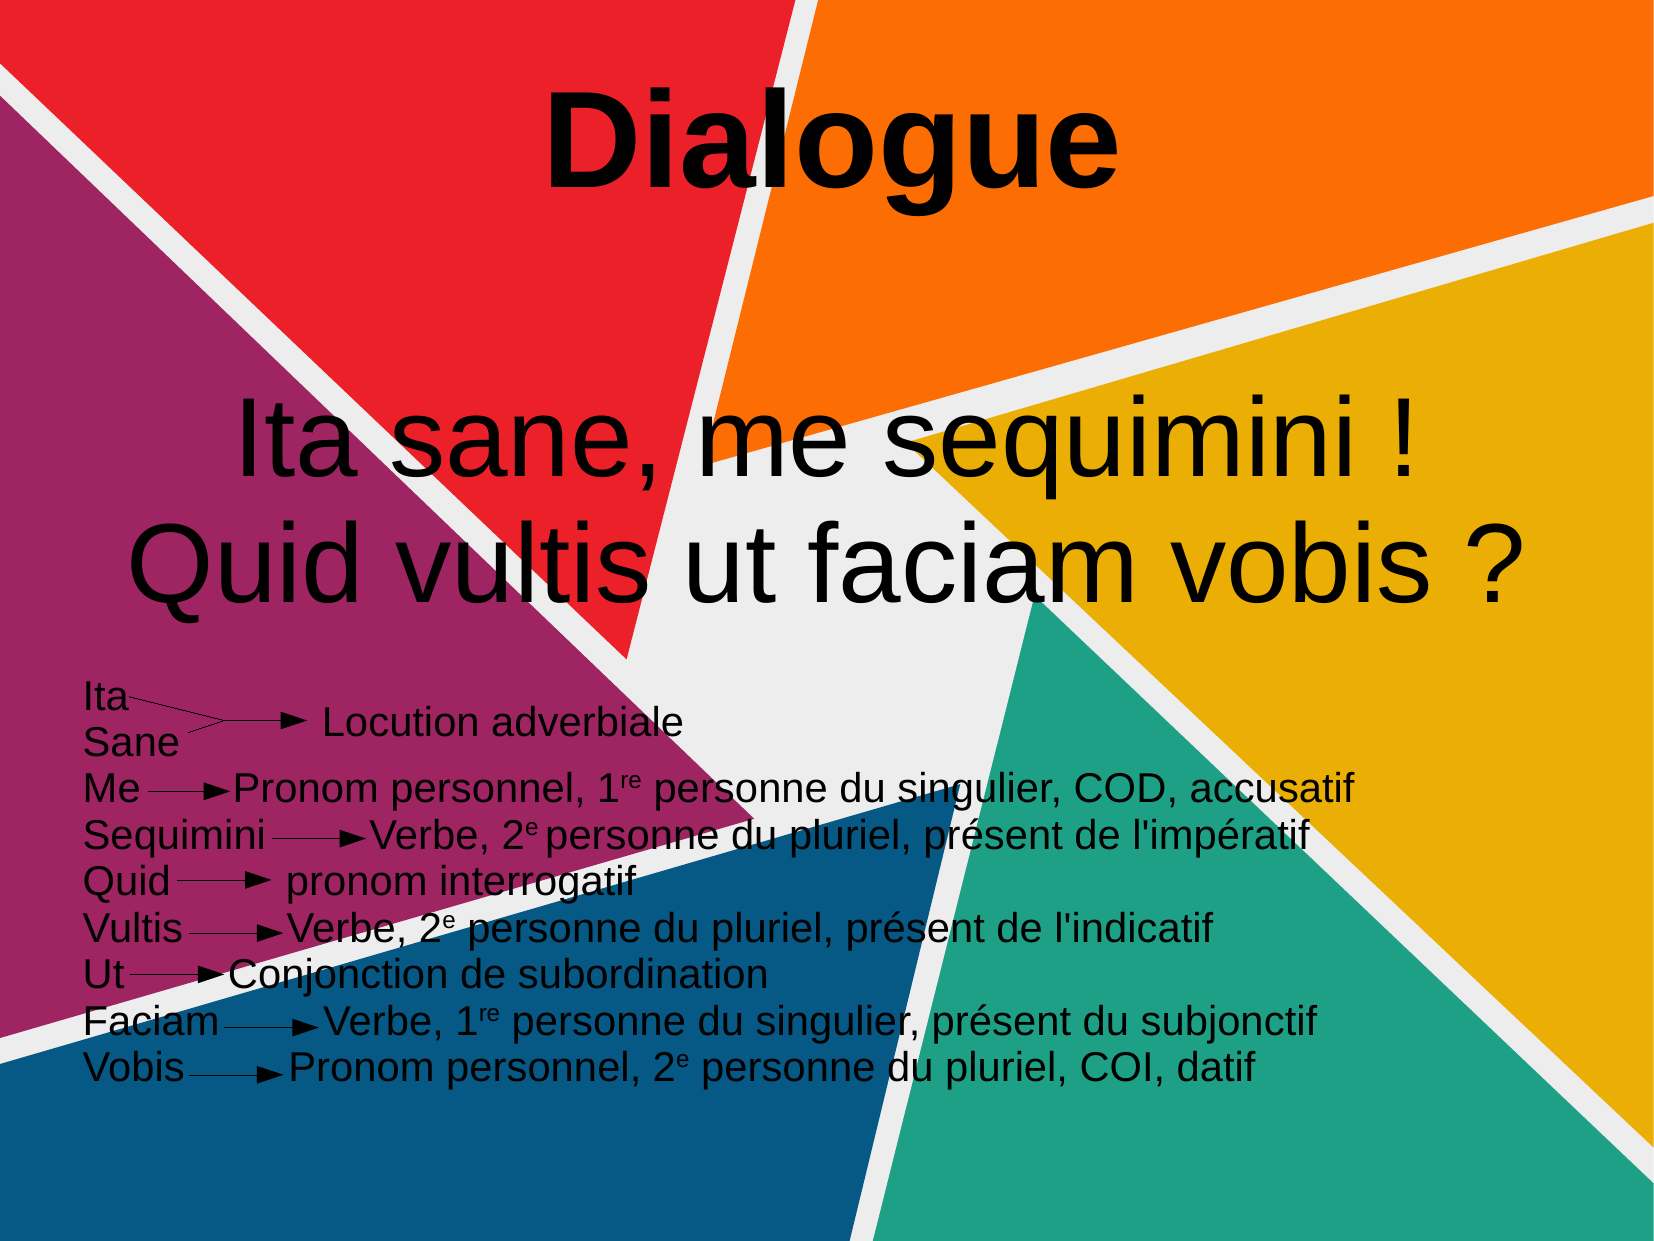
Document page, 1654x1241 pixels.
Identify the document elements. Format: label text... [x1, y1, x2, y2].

text_box Locution adverbiale [307, 690, 768, 753]
title Dialogue [59, 23, 1607, 257]
text_box Ita sane, me sequimini ! Quid vultis ut faciam vobis ? Ita Sane Me Pronom personnel, 1re personne du singulier, COD, accusatif Sequimini Verbe, 2e personne du pluriel, présent de l'impératif Quid pronom interrogatif Vultis Verbe, 2e personne du pluriel, présent de l'indicatif Ut Conjonction de subordination Faciam Verbe, 1re personne du singulier, présent du subjonctif Vobis Pronom personnel, 2e personne du pluriel, COI, datif [82, 304, 1571, 1161]
